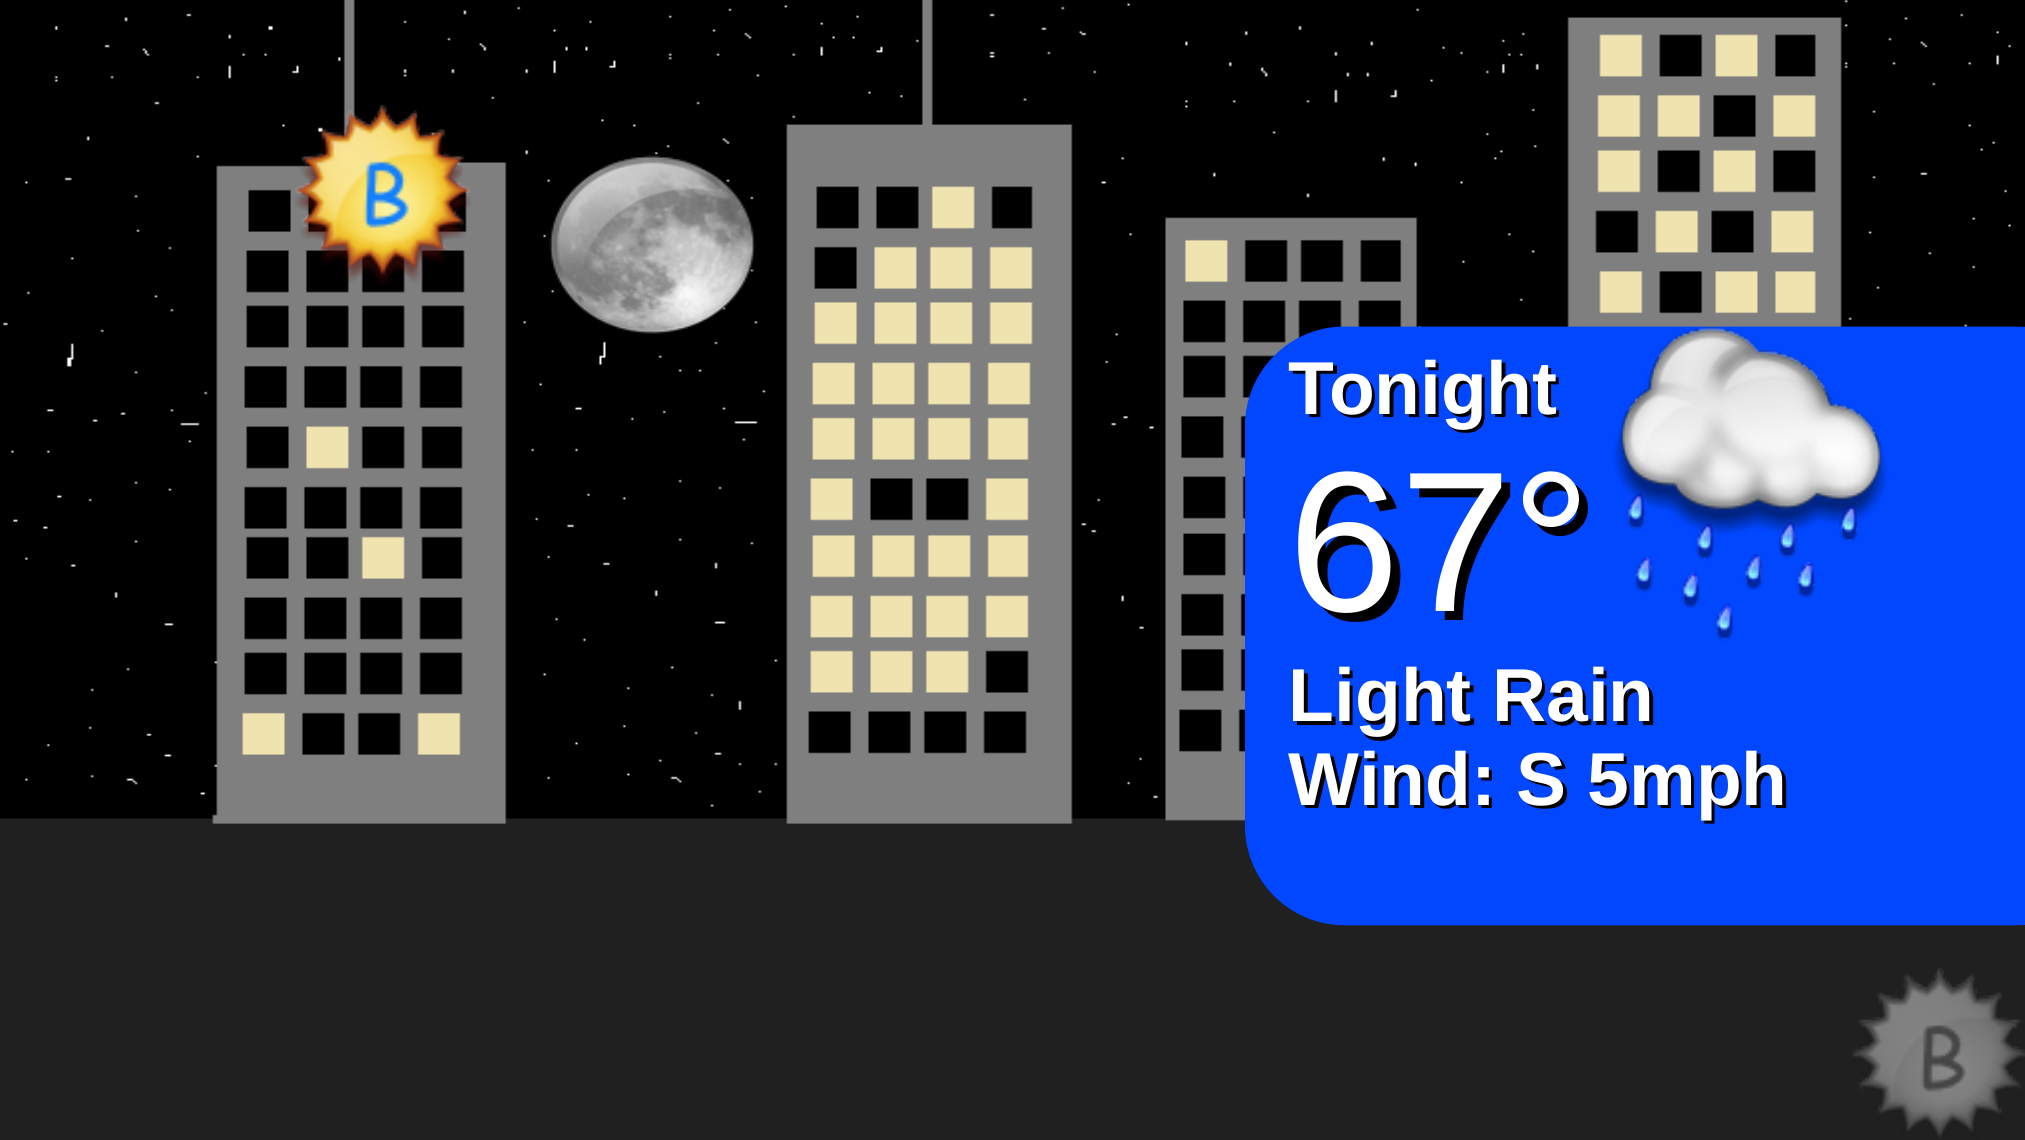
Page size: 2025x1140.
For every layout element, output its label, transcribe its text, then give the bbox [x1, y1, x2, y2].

text_box Tonight 67° Light Rain Wind: S 5mph [1245, 326, 2025, 926]
picture [0, 0, 2025, 1140]
